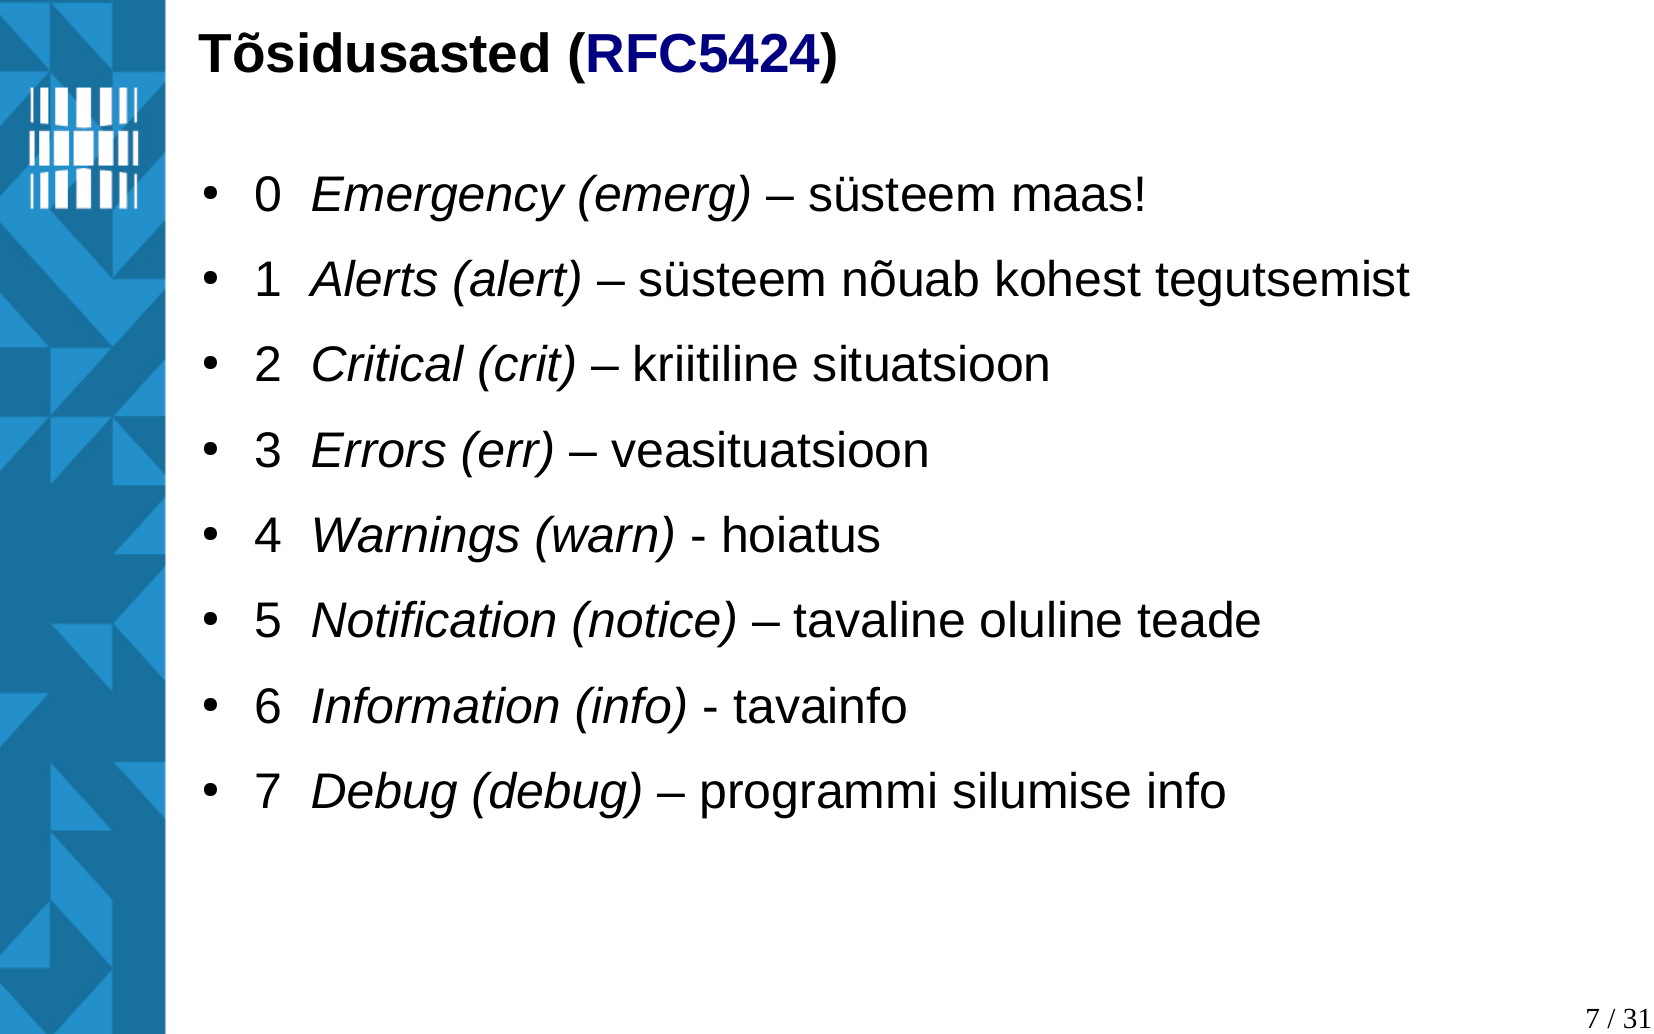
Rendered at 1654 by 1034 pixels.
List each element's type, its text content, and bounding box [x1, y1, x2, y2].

list 0 Emergency (emerg) – süsteem maas! 1 Alerts (alert) – süsteem nõuab kohest tegutsemist 2 Critical (crit) – kriitiline situatsioon 3 Errors (err) – veasituatsioon 4 Warnings (warn) - hoiatus 5 Notification (notice) – tavaline oluline teade 6 Information (info) - tavainfo 7 Debug (debug) – programmi silumise info [184, 166, 1640, 909]
title Tõsidusasted (RFC5424) [198, 11, 1548, 95]
